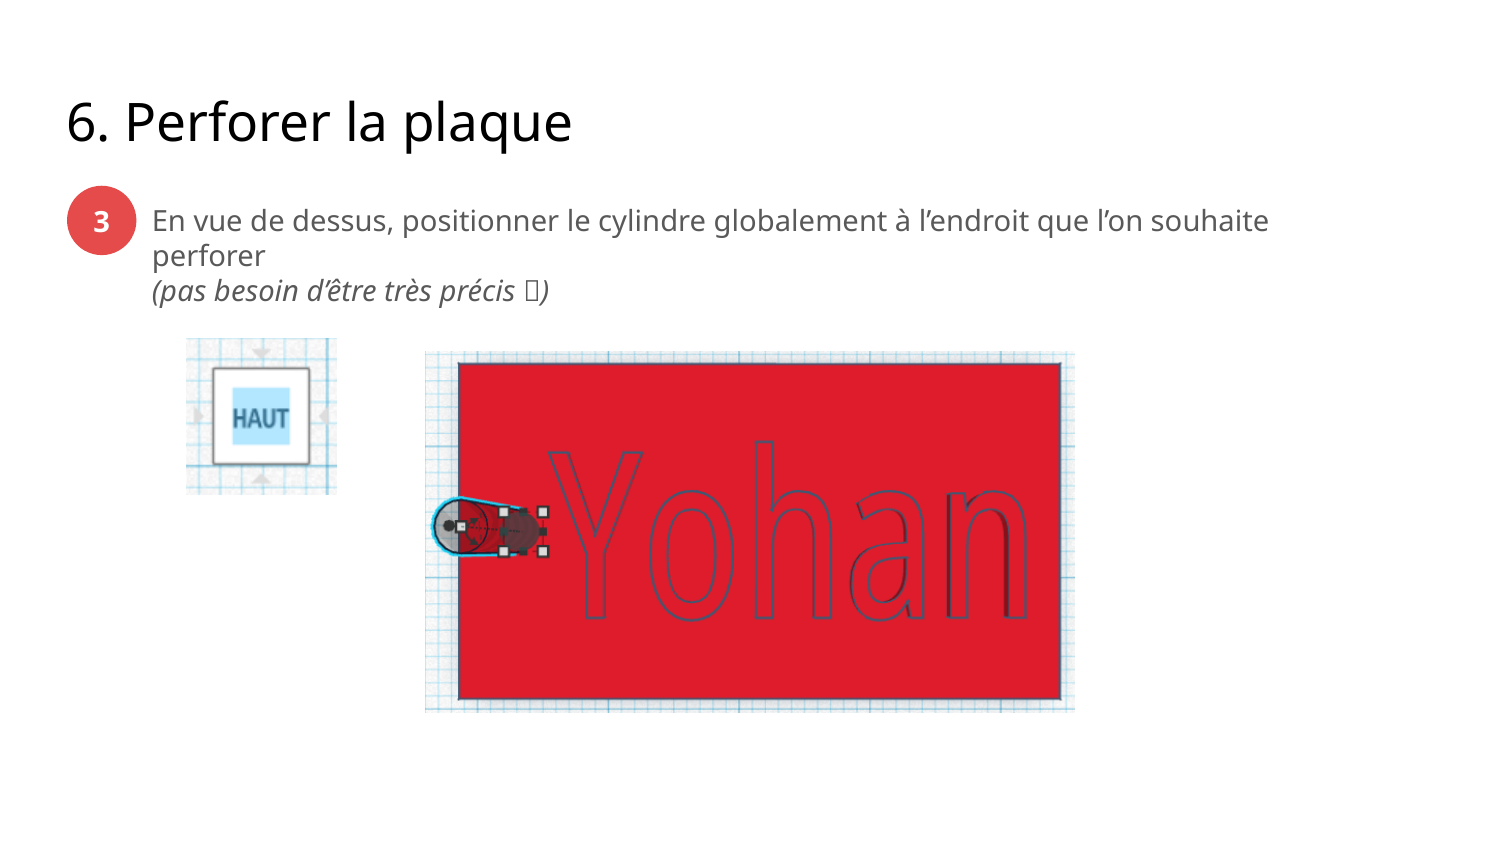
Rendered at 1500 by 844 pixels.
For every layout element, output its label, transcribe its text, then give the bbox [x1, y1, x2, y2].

picture [186, 338, 337, 495]
picture [425, 351, 1075, 713]
text_box 3 [67, 185, 137, 256]
title 6. Perforer la plaque [51, 72, 1449, 167]
text_box En vue de dessus, positionner le cylindre globalement à l’endroit que l’on souhaite perforer (pas besoin d’être très précis 🤗) [136, 187, 1402, 323]
